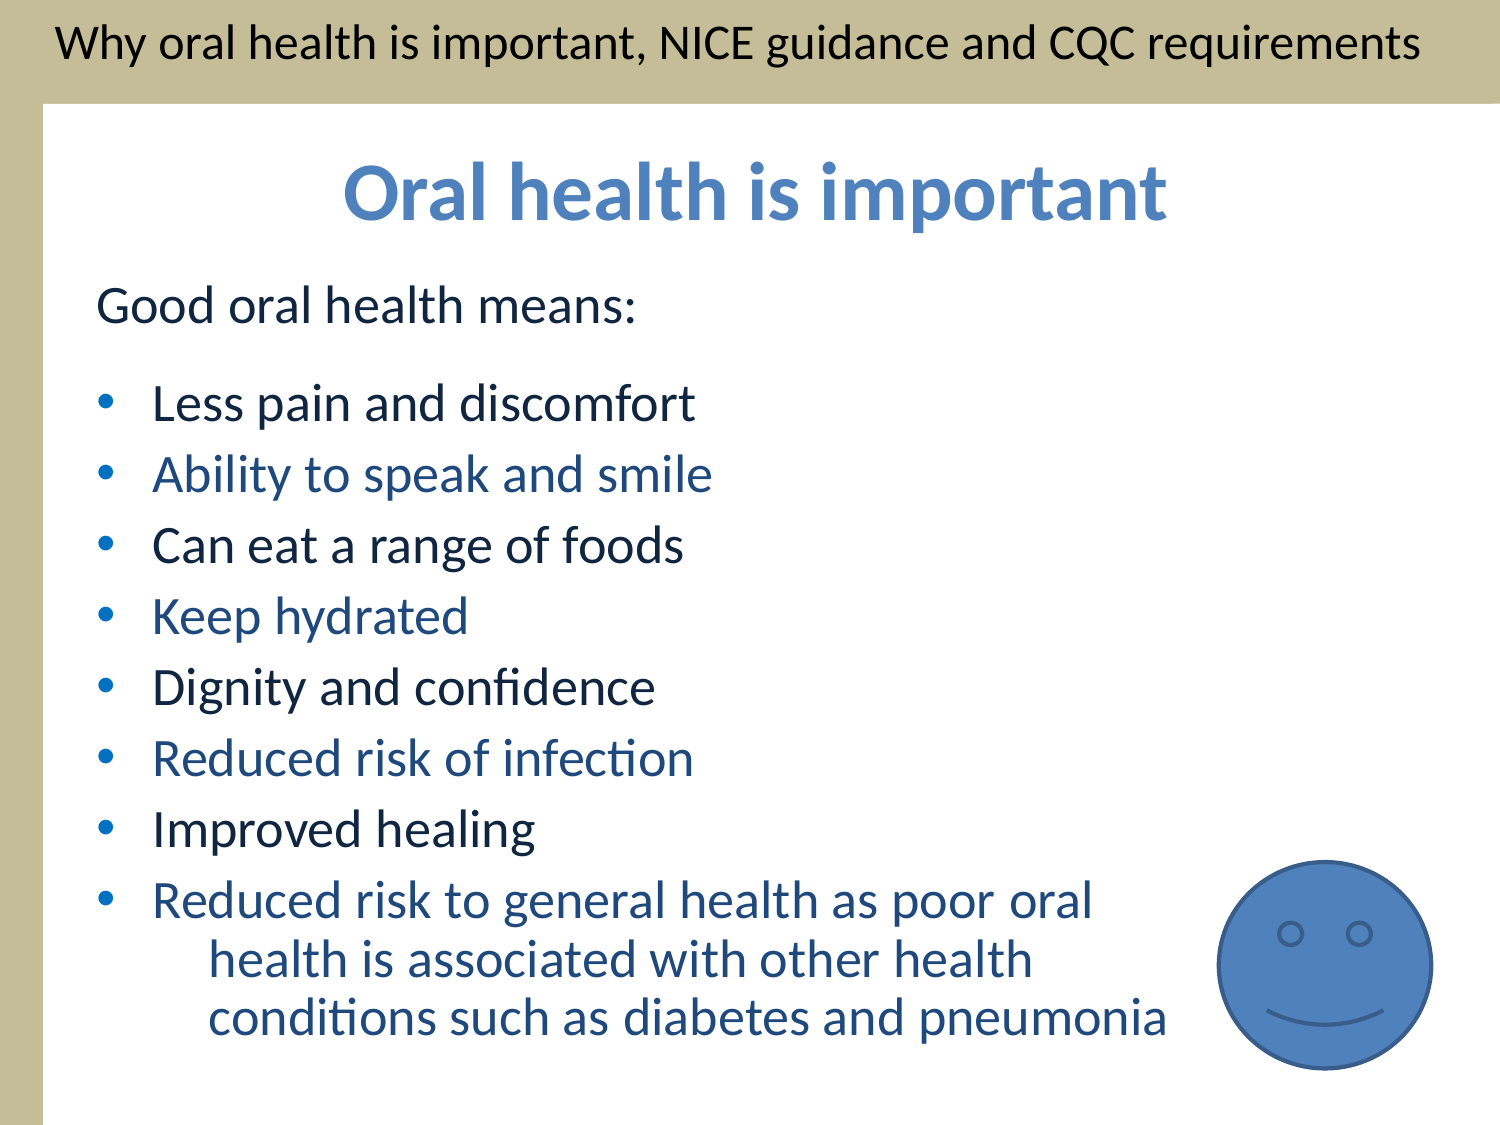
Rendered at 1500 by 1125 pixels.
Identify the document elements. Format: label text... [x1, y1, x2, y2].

list Good oral health means: Less pain and discomfort Ability to speak and smile Can eat a range of foods Keep hydrated Dignity and confidence Reduced risk of infection Improved healing Reduced risk to general health as poor oral health is associated with other health conditions such as diabetes and pneumonia [81, 269, 1188, 1099]
text_box [0, 0, 1500, 1125]
title Oral health is important [81, 104, 1432, 288]
text_box Why oral health is important, NICE guidance and CQC requirements [40, 9, 1475, 78]
text_box [1218, 862, 1432, 1069]
